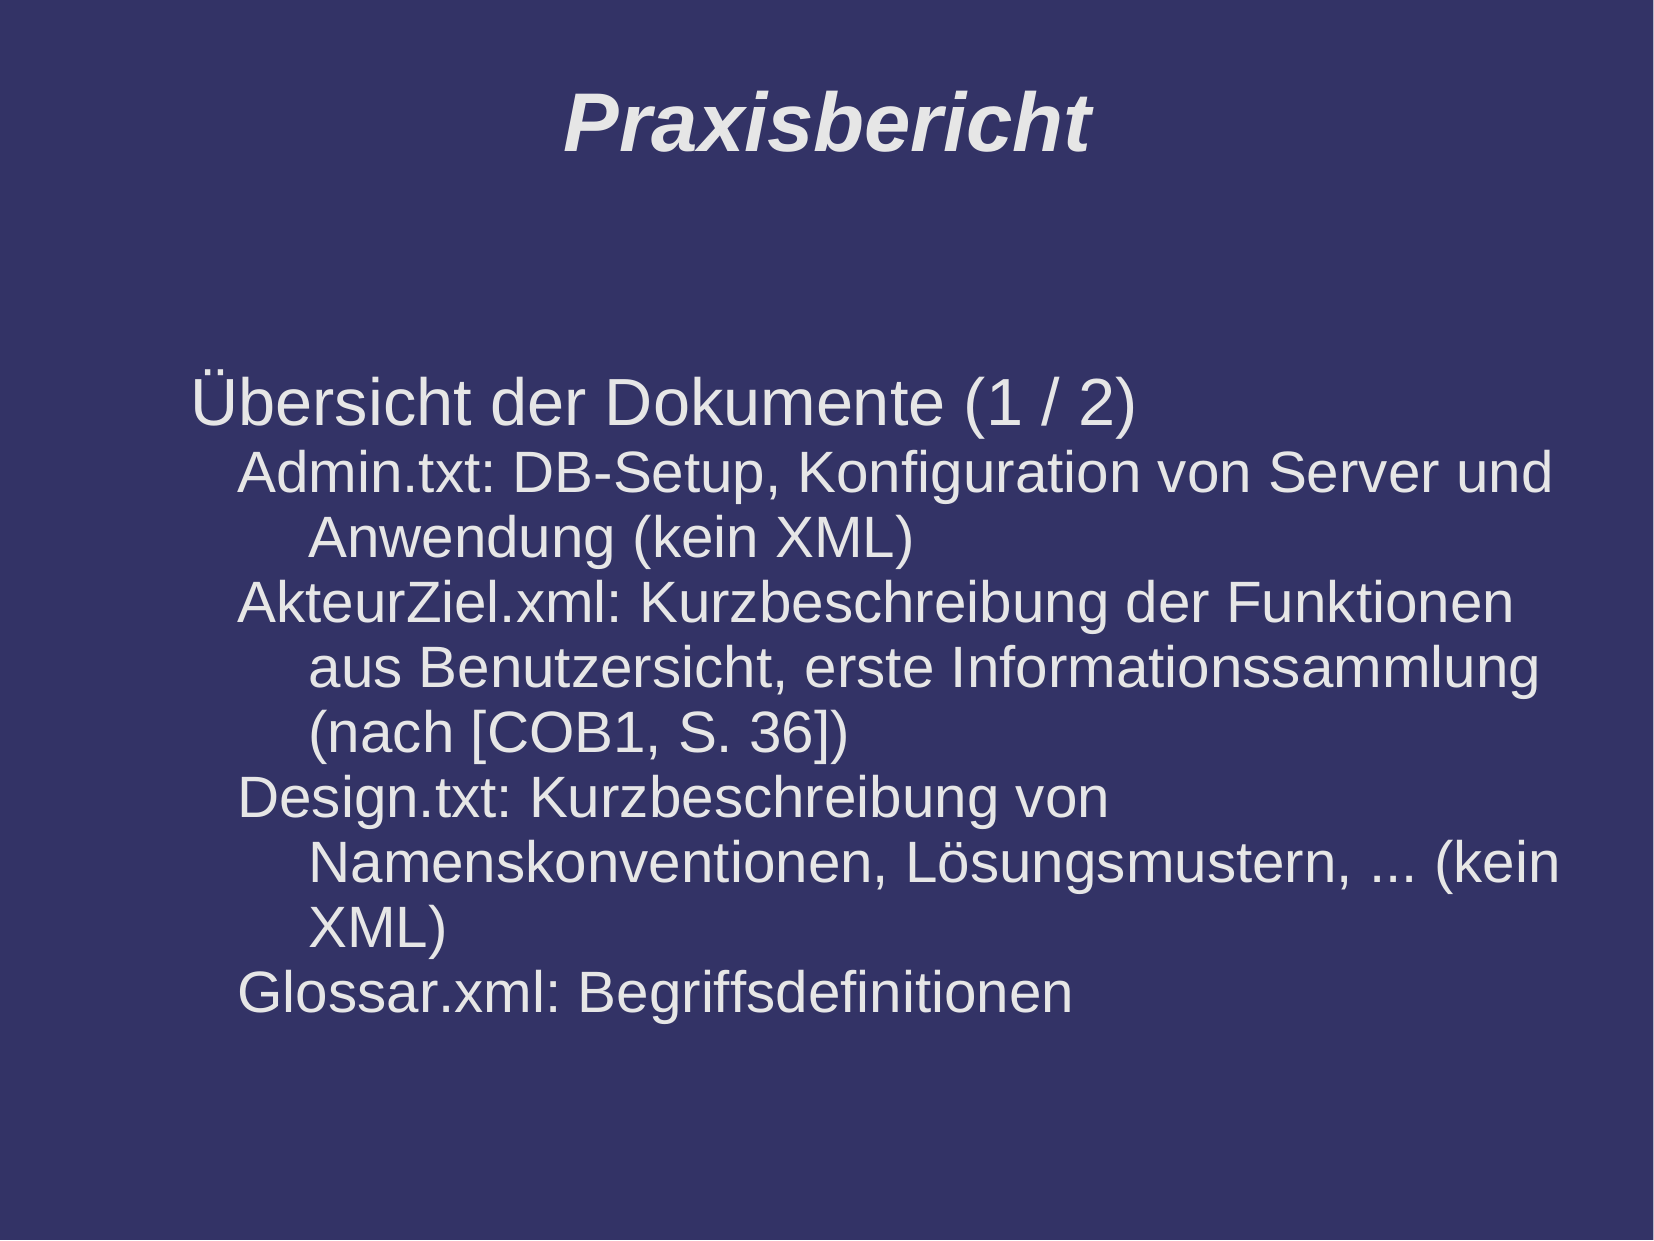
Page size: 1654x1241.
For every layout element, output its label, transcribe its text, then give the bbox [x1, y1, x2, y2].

list Übersicht der Dokumente (1 / 2) Admin.txt: DB-Setup, Konfiguration von Server und Anwendung (kein XML) AkteurZiel.xml: Kurzbeschreibung der Funktionen aus Benutzersicht, erste Informationssammlung (nach [COB1, S. 36]) Design.txt: Kurzbeschreibung von Namenskonventionen, Lösungsmustern, ... (kein XML) Glossar.xml: Begriffsdefinitionen [178, 364, 1570, 1147]
title Praxisbericht [121, 19, 1534, 227]
